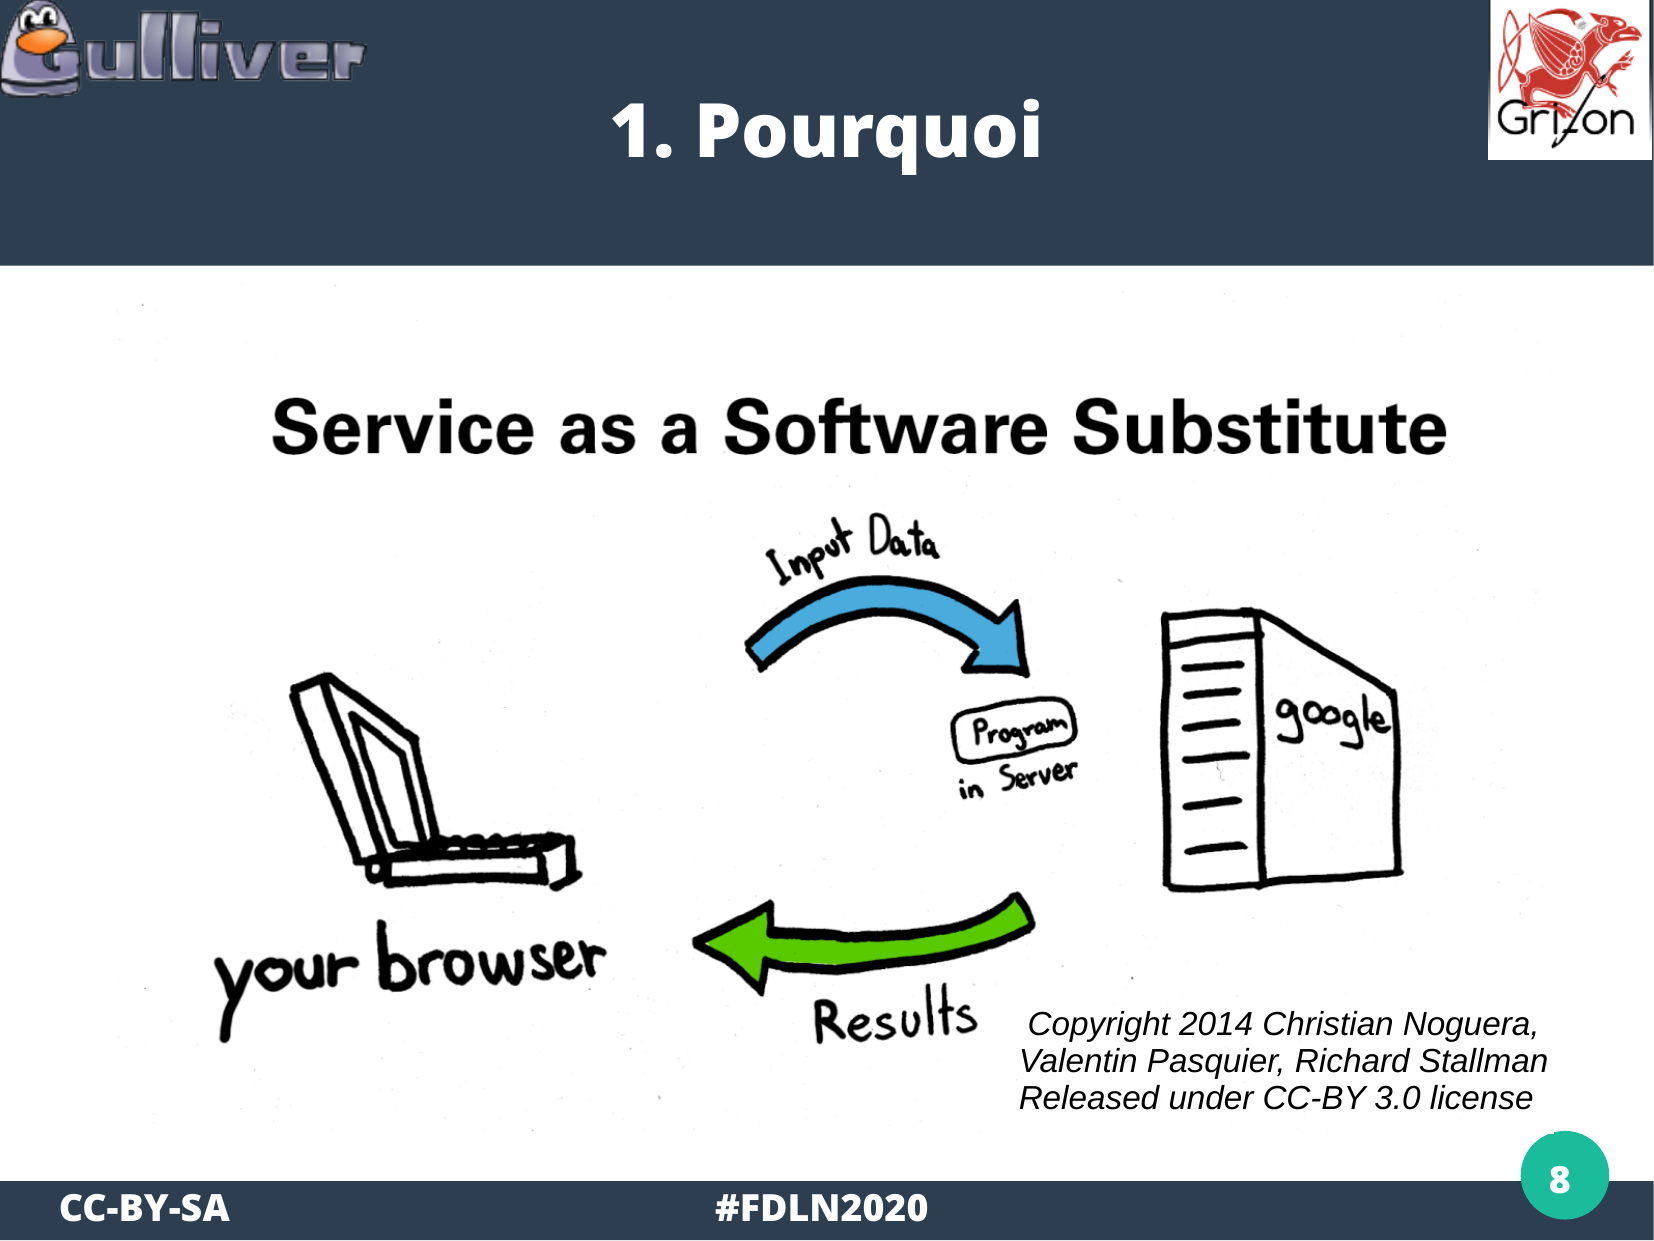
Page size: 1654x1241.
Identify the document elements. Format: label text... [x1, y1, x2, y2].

title 1. Pourquoi [59, 49, 1595, 207]
picture [1488, 0, 1652, 160]
picture [116, 283, 1554, 1134]
picture [0, 0, 367, 98]
text_box Copyright 2014 Christian Noguera, Valentin Pasquier, Richard Stallman Released under CC-BY 3.0 license [1003, 998, 1571, 1128]
